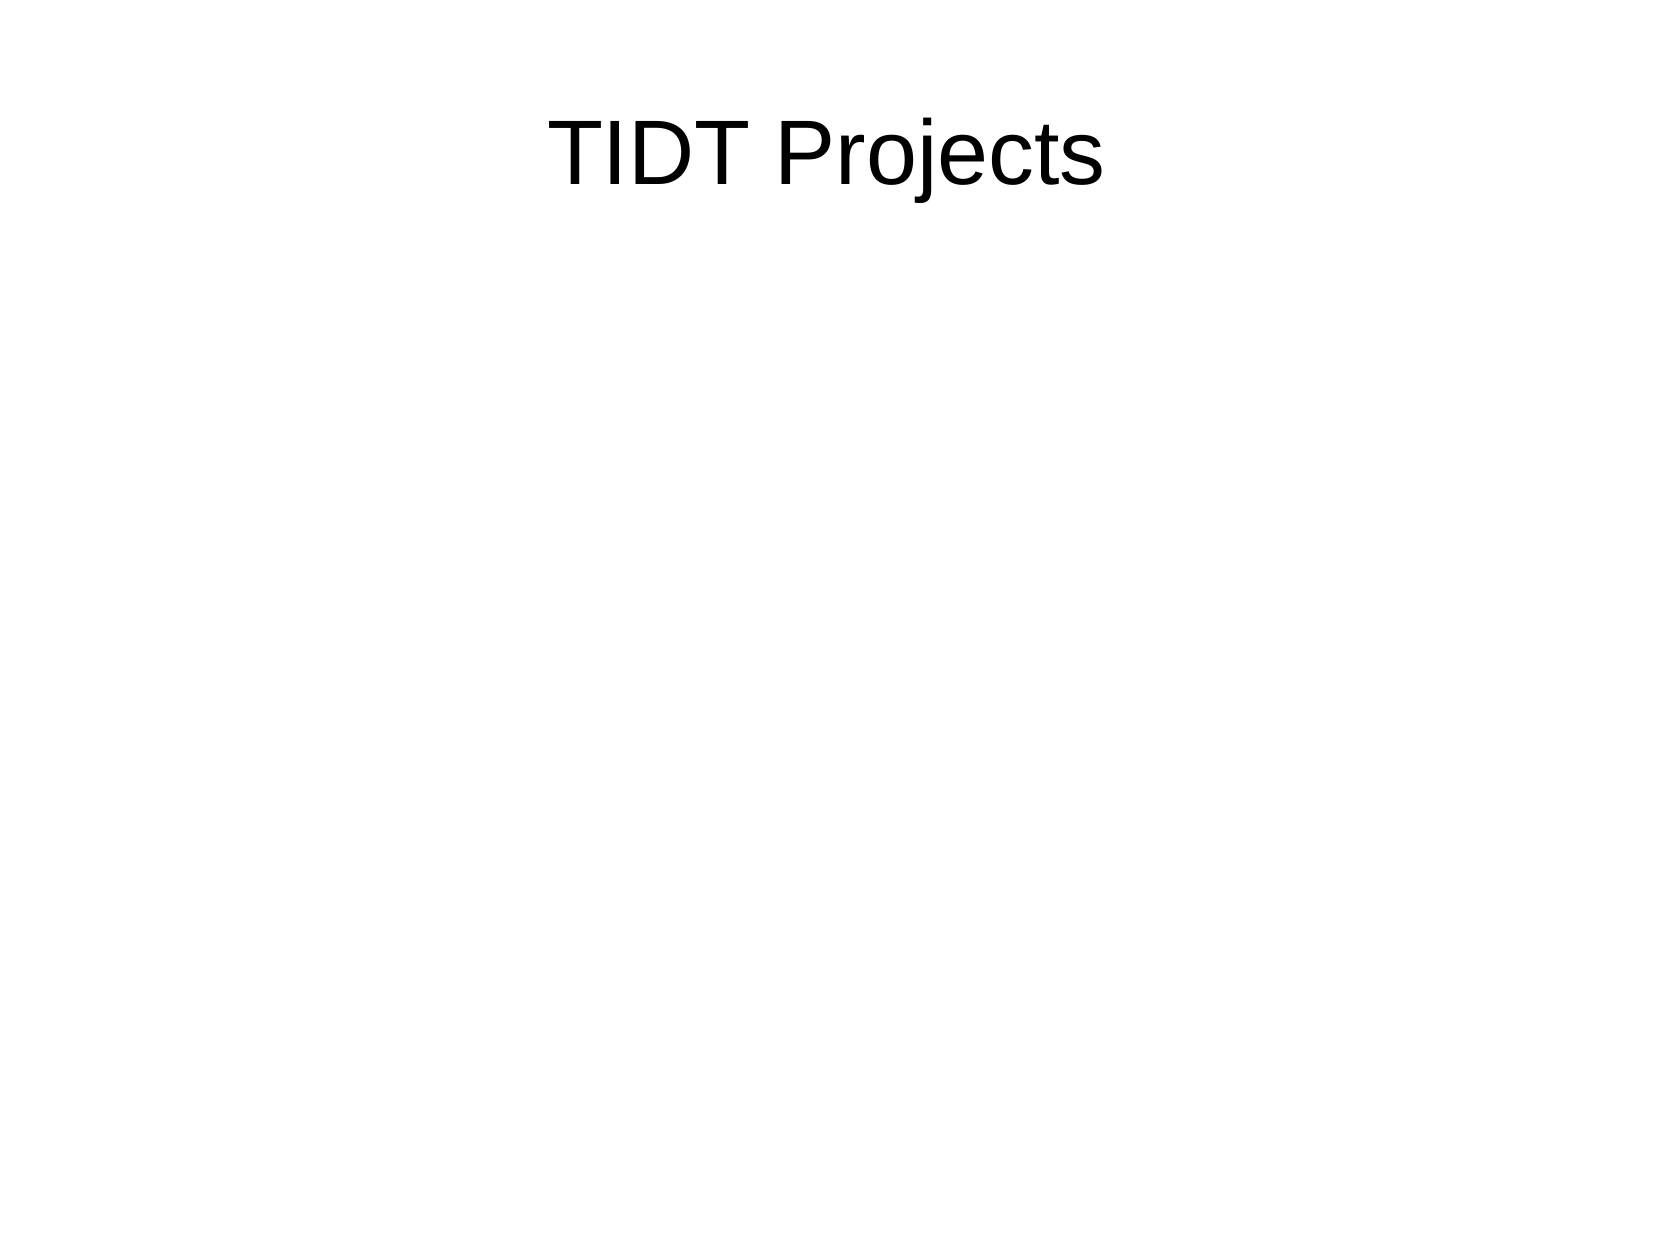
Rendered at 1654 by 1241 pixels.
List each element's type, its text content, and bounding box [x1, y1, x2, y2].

title TIDT Projects [82, 49, 1571, 257]
